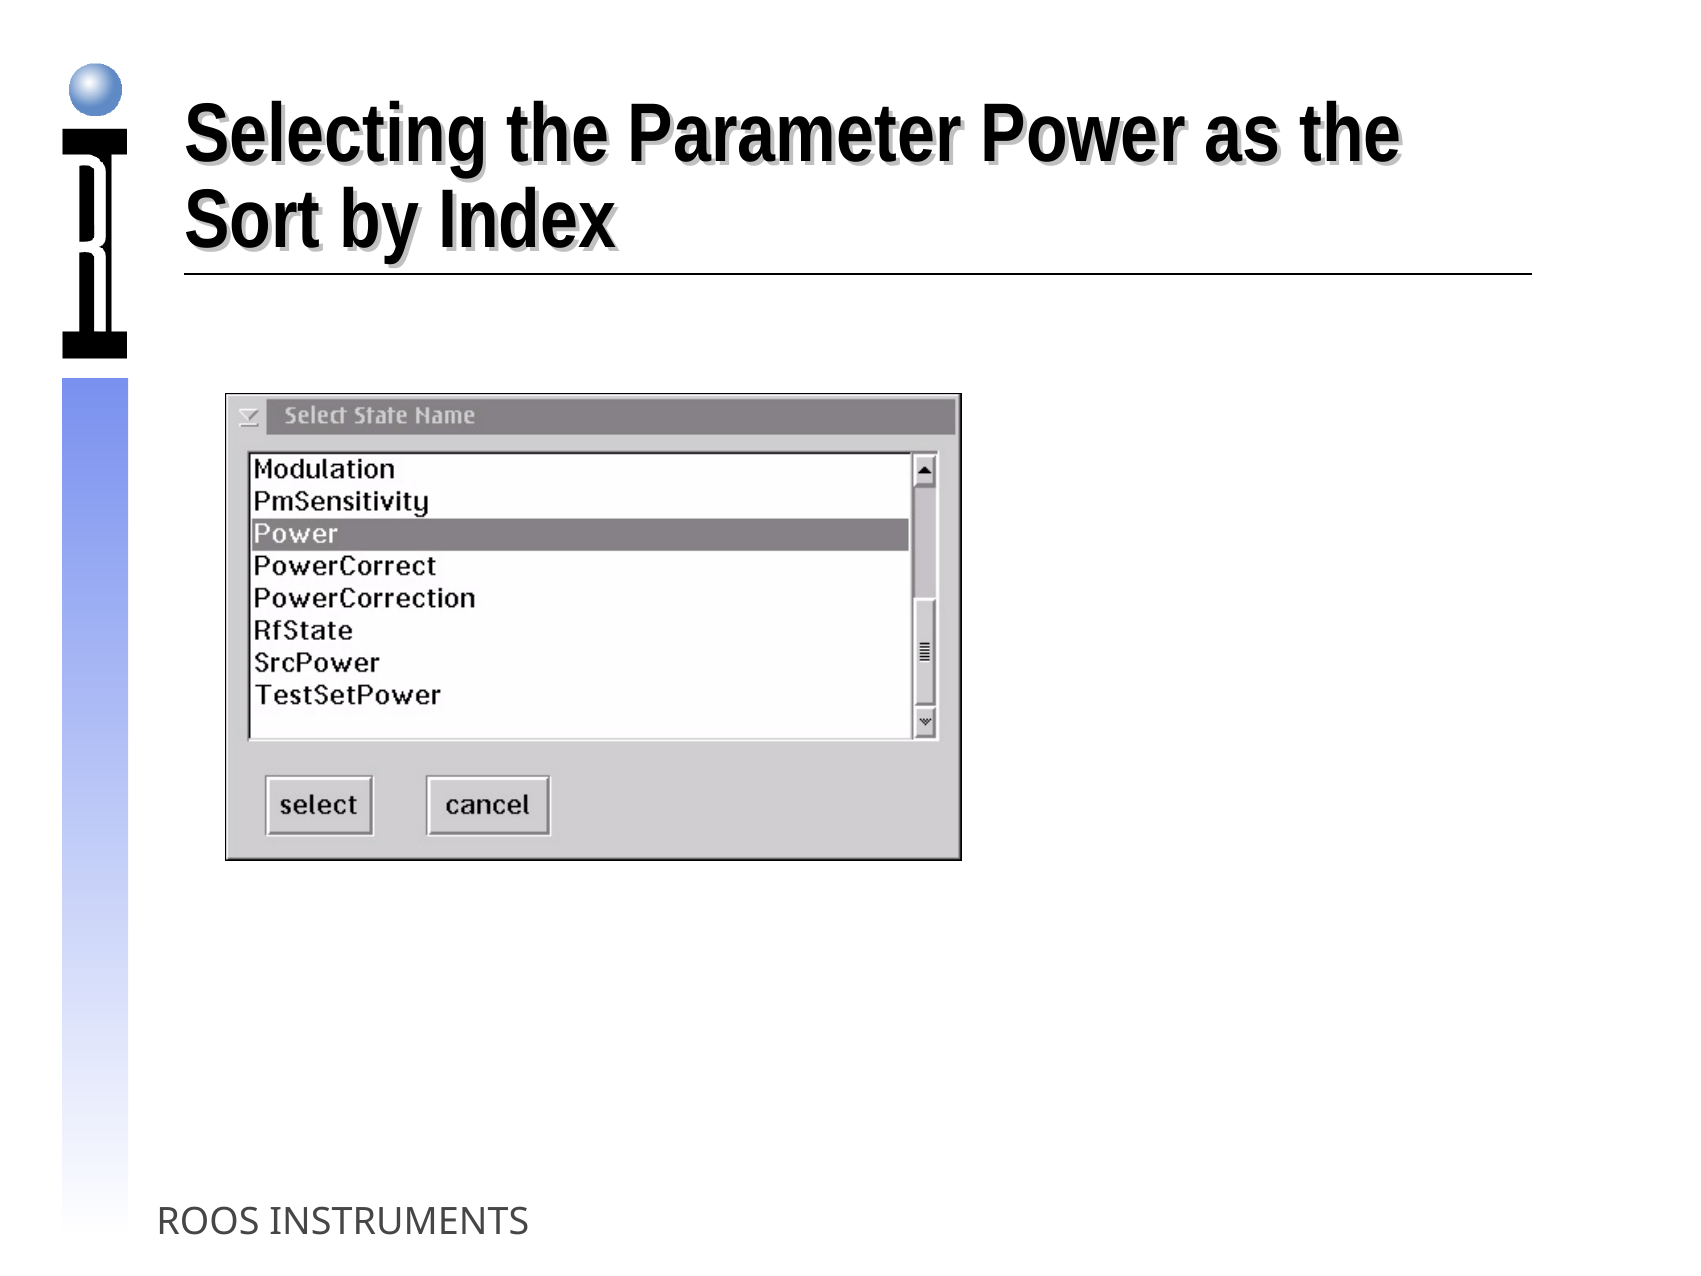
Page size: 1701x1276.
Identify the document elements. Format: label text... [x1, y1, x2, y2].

text_box Selecting the Parameter Power as the Sort by Index [184, 92, 1539, 274]
picture [225, 393, 962, 861]
